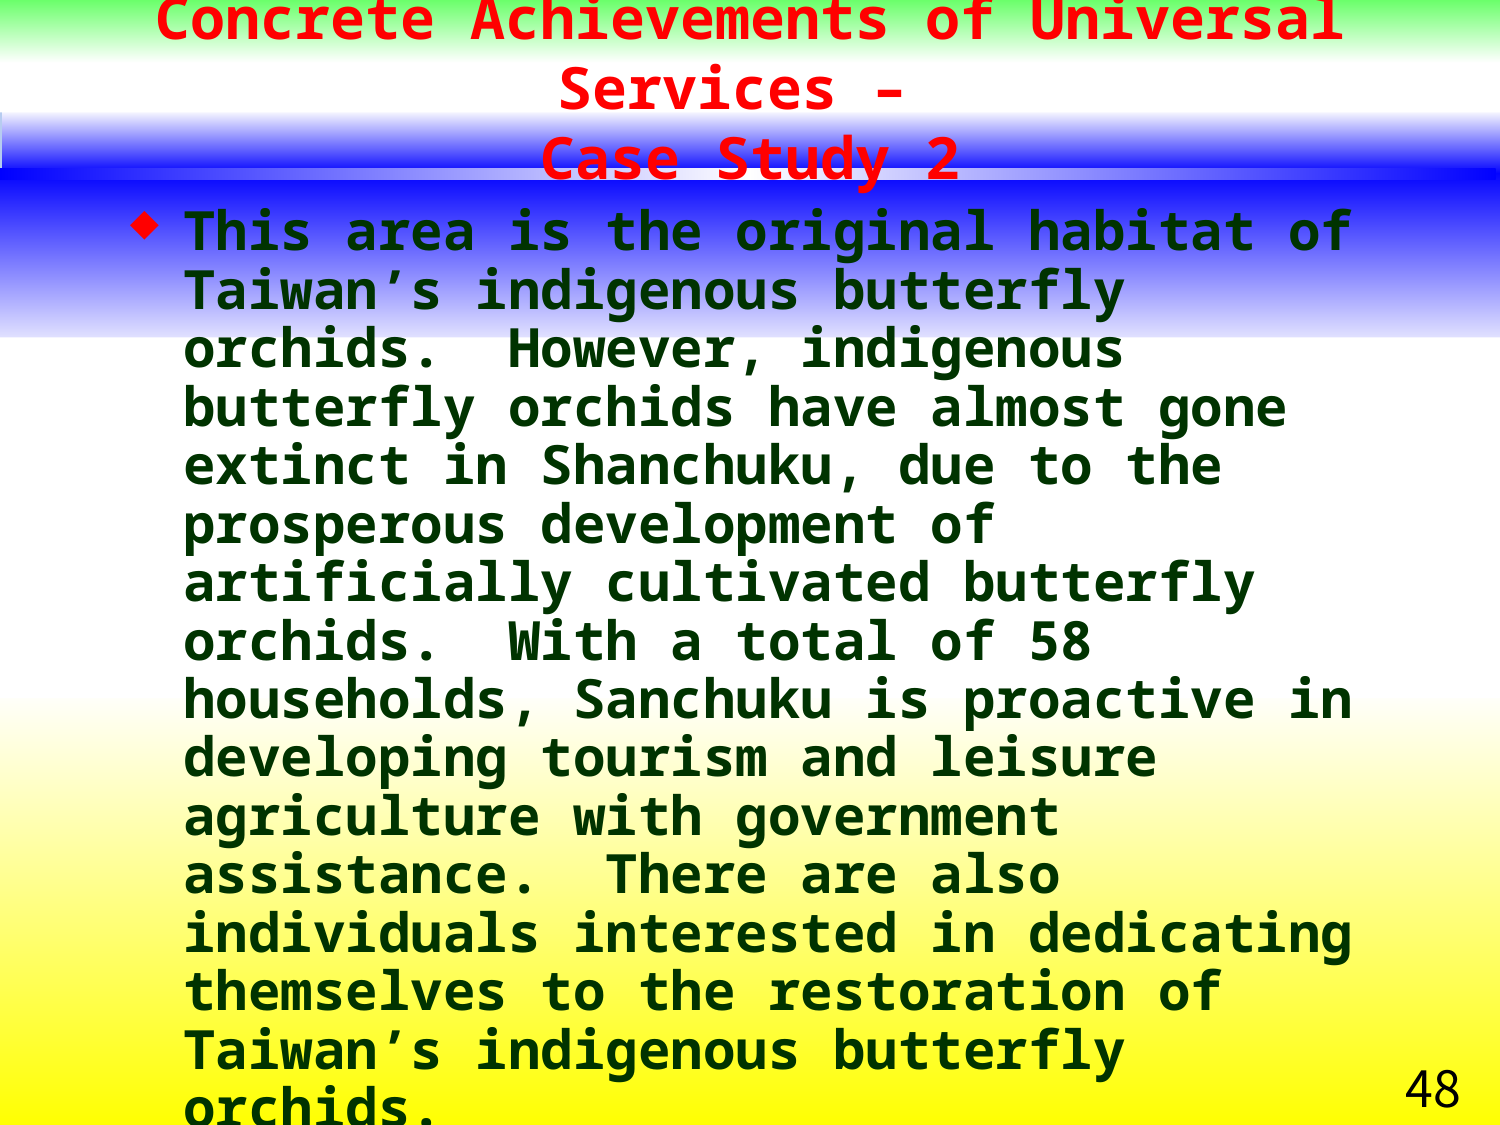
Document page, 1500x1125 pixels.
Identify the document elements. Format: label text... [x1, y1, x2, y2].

title Concrete Achievements of Universal Services – Case Study 2 [0, 0, 1500, 173]
list This area is the original habitat of Taiwan’s indigenous butterfly orchids. However, indigenous butterfly orchids have almost gone extinct in Shanchuku, due to the prosperous development of artificially cultivated butterfly orchids. With a total of 58 households, Sanchuku is proactive in developing tourism and leisure agriculture with government assistance. There are also individuals interested in dedicating themselves to the restoration of Taiwan’s indigenous butterfly orchids. [112, 196, 1388, 966]
